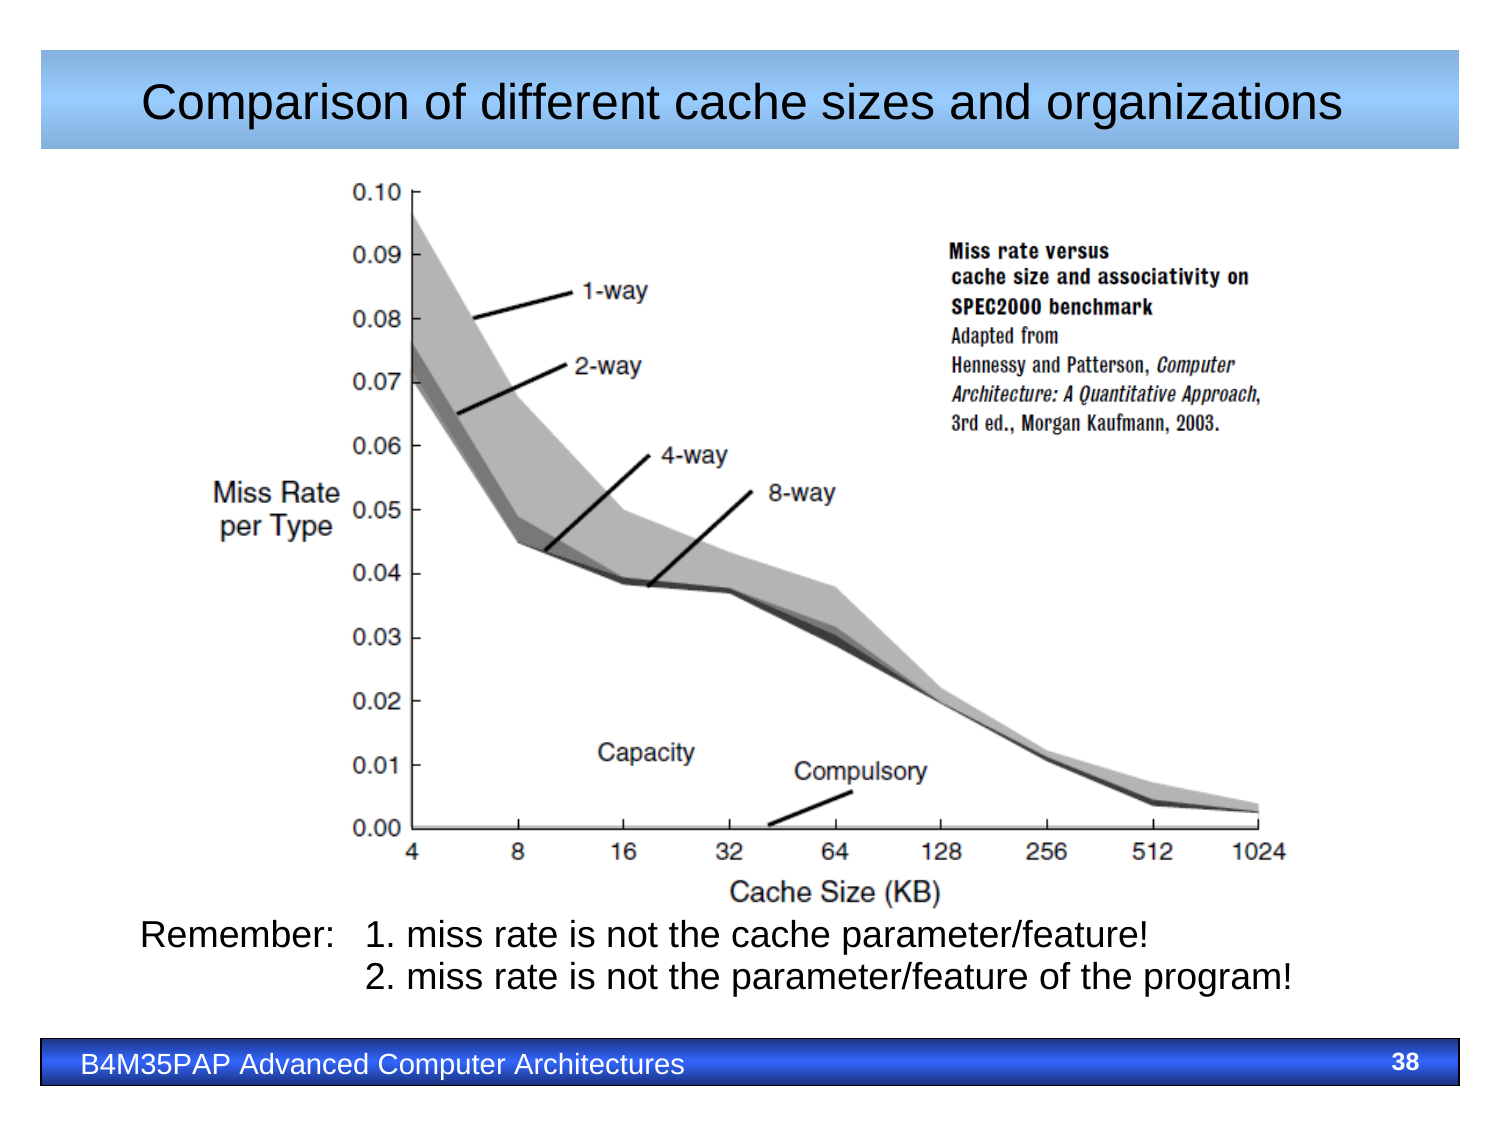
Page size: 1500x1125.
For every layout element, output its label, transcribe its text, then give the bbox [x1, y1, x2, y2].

picture [947, 239, 1273, 439]
title Comparison of different cache sizes and organizations [41, 50, 1459, 149]
text_box Remember: 1. miss rate is not the cache parameter/feature! 2. miss rate is not the parameter/feature of the program! [125, 905, 1363, 1005]
text_box [188, 160, 1300, 918]
